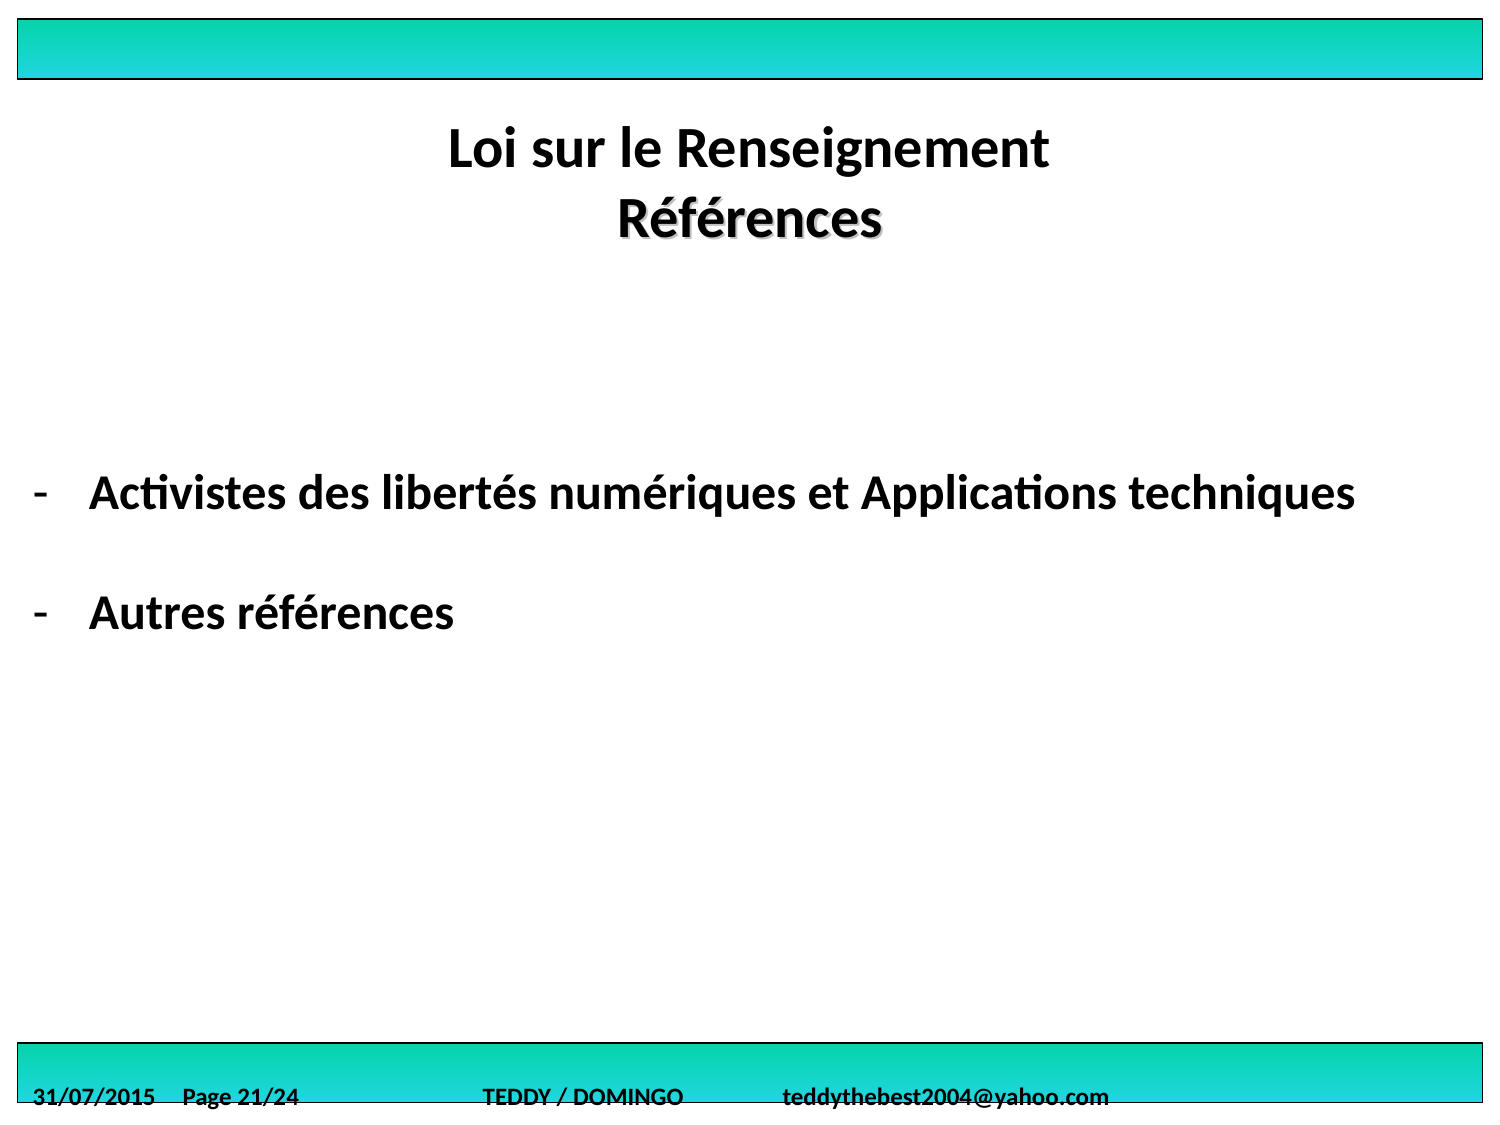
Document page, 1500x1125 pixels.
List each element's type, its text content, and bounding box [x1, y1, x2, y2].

text_box [17, 42, 1483, 80]
text_box 31/07/2015 Page 21/24 TEDDY / DOMINGO teddythebest2004@yahoo.com [17, 1042, 1483, 1103]
text_box Loi sur le Renseignement Références Activistes des libertés numériques et Applications techniques Autres références [17, 101, 1483, 713]
